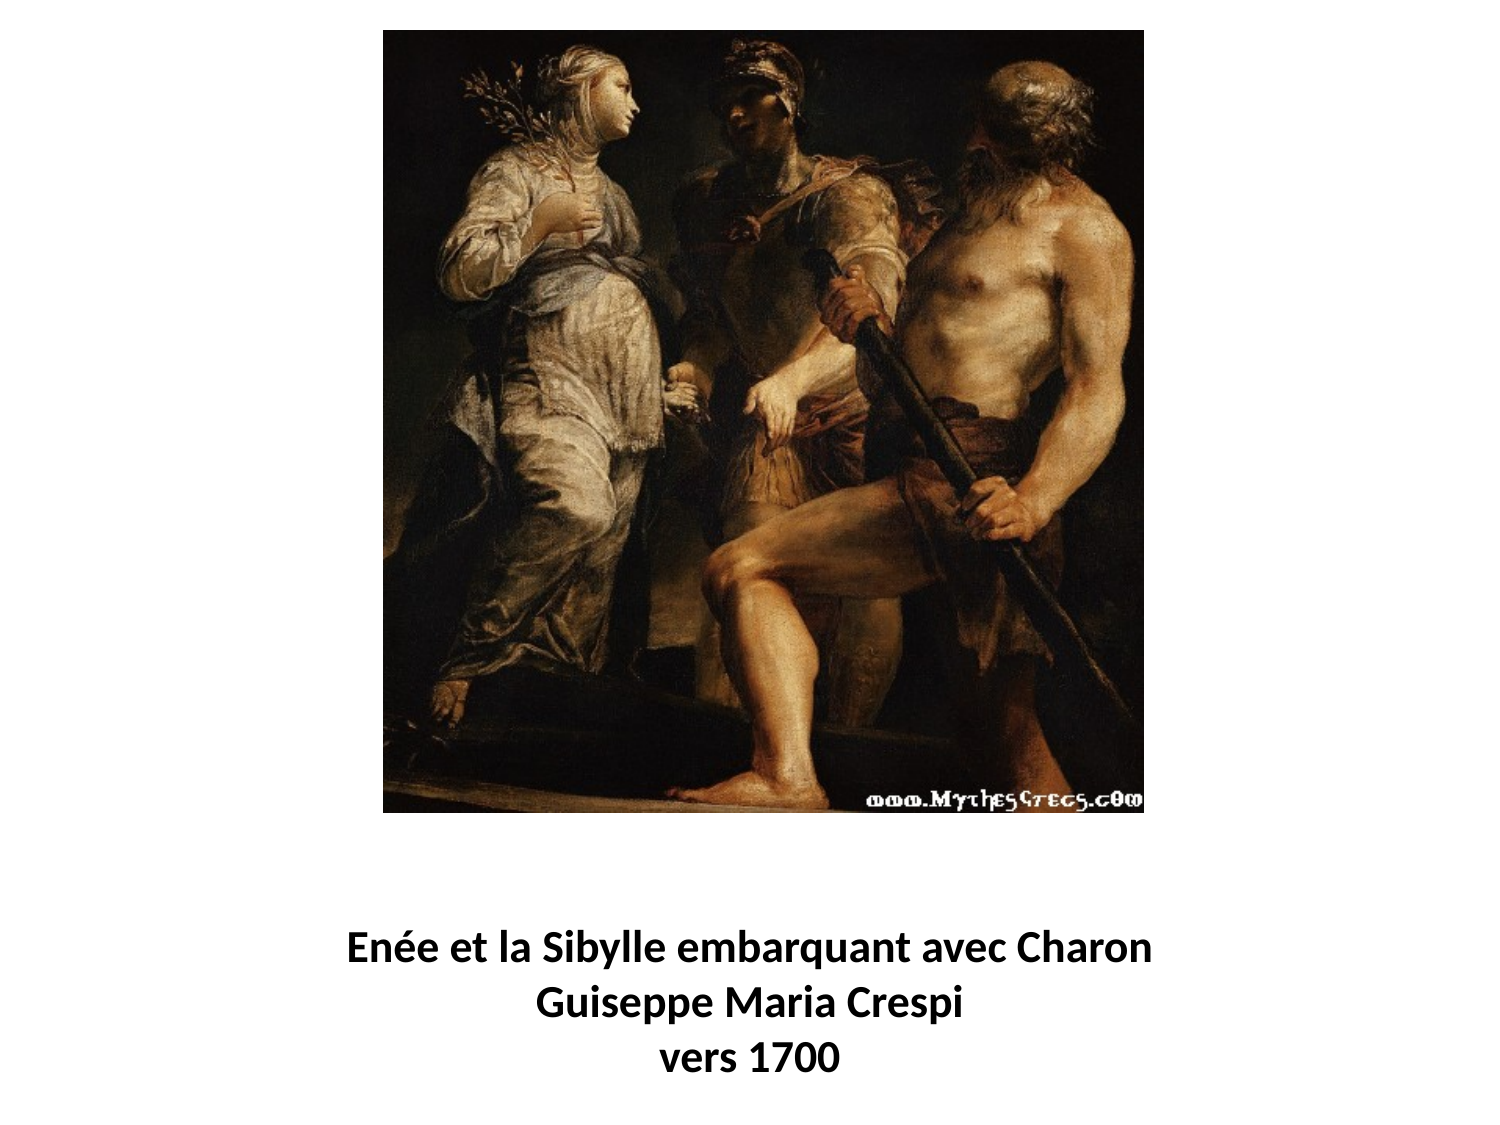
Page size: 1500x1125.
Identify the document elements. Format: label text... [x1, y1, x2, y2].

title Enée et la Sibylle embarquant avec Charon Guiseppe Maria Crespi vers 1700 [0, 905, 1500, 1093]
picture [383, 30, 1144, 813]
